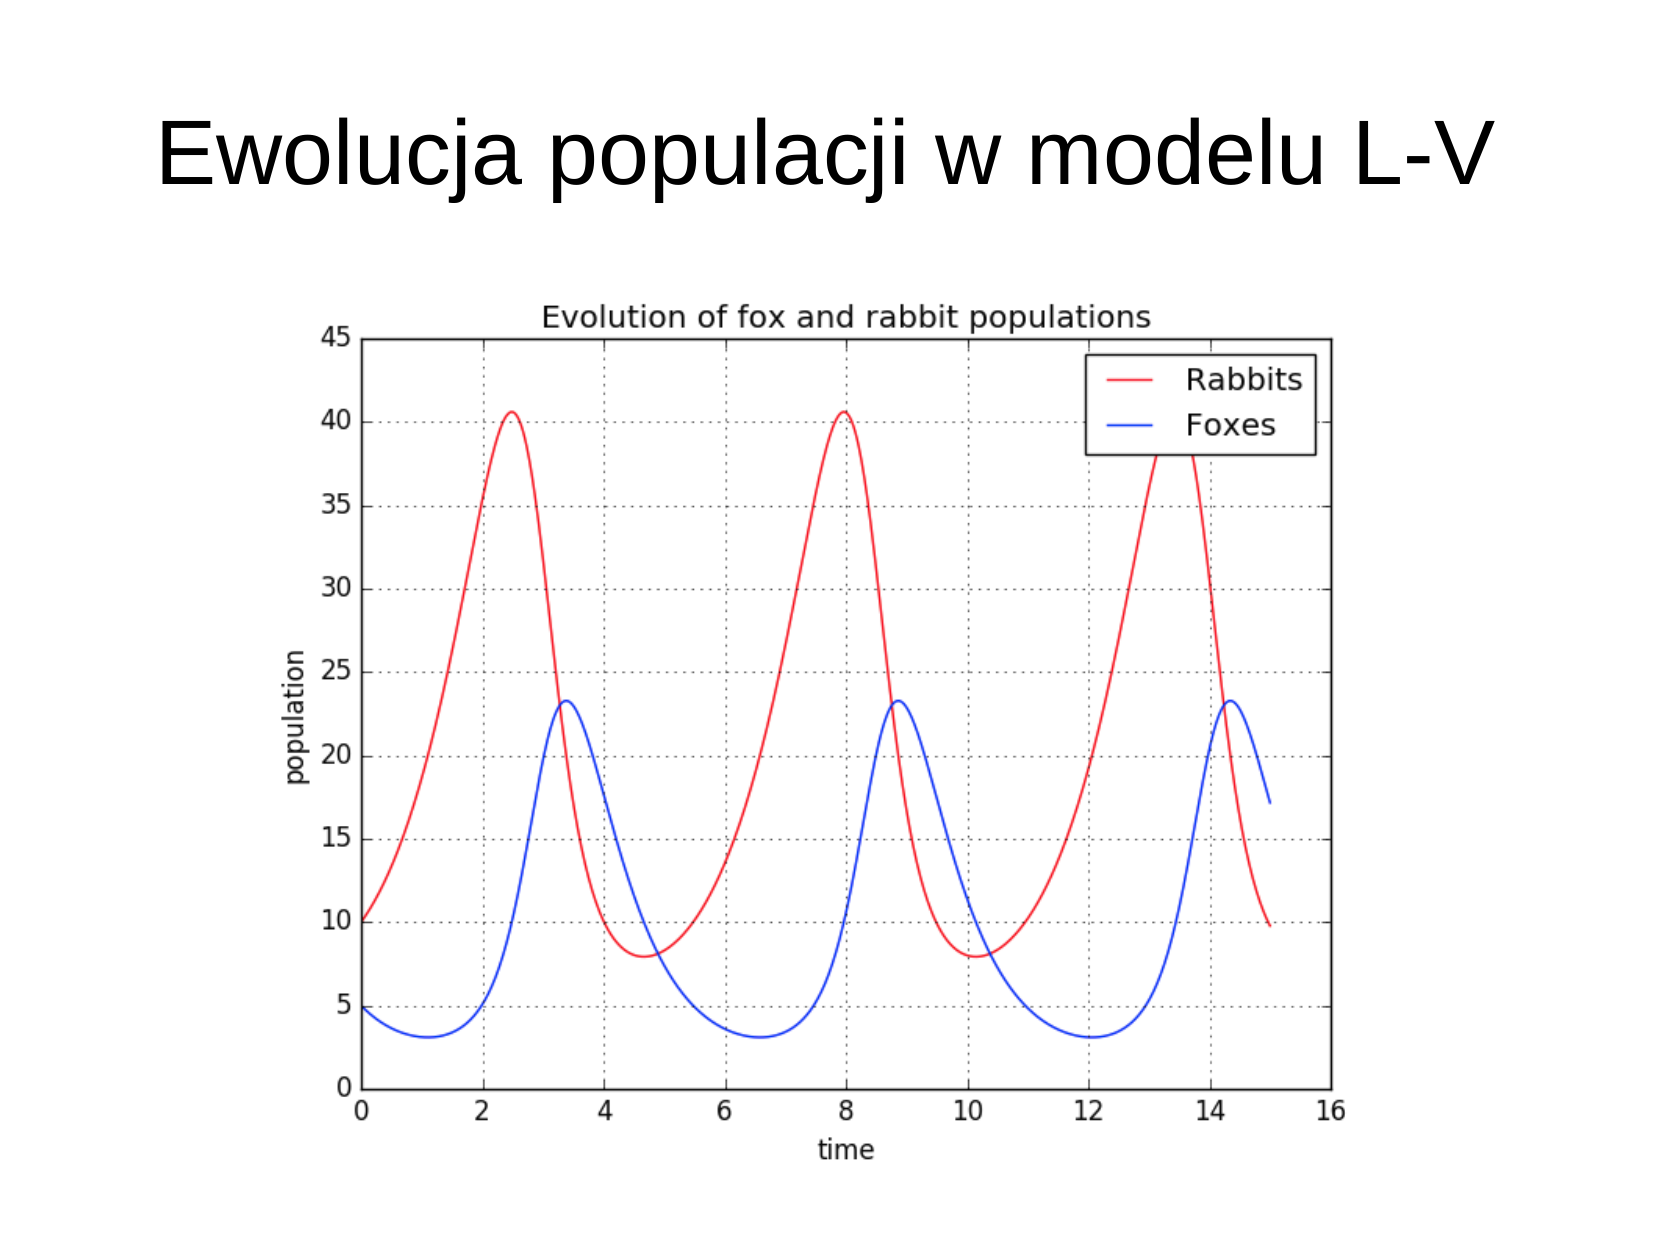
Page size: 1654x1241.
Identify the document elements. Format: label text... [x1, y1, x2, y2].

picture [205, 245, 1456, 1183]
title Ewolucja populacji w modelu L-V [82, 49, 1571, 257]
